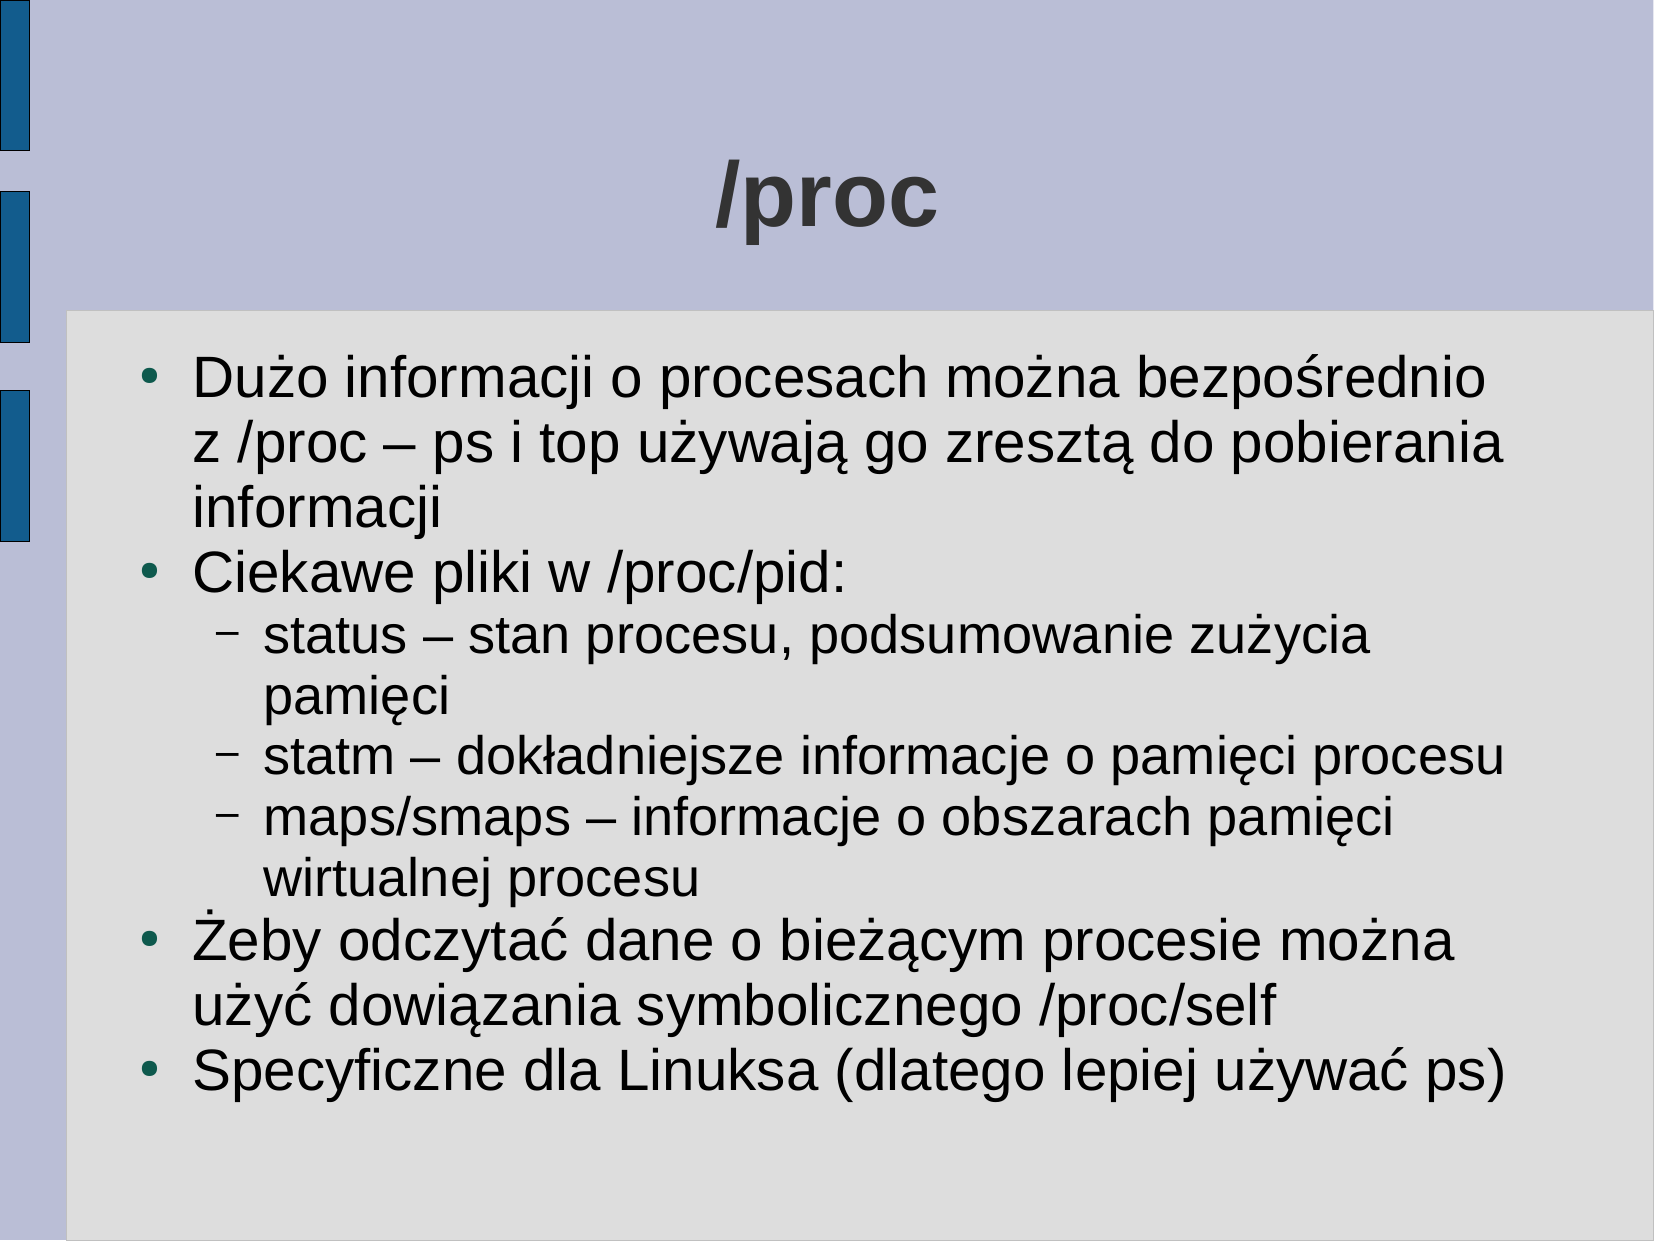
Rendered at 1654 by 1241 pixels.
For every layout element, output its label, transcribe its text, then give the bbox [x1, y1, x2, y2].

list Dużo informacji o procesach można bezpośrednio z /proc – ps i top używają go zresztą do pobierania informacji Ciekawe pliki w /proc/pid: status – stan procesu, podsumowanie zużycia pamięci statm – dokładniejsze informacje o pamięci procesu maps/smaps – informacje o obszarach pamięci wirtualnej procesu Żeby odczytać dane o bieżącym procesie można użyć dowiązania symbolicznego /proc/self Specyficzne dla Linuksa (dlatego lepiej używać ps) [121, 344, 1534, 1241]
title /proc [121, 91, 1534, 299]
